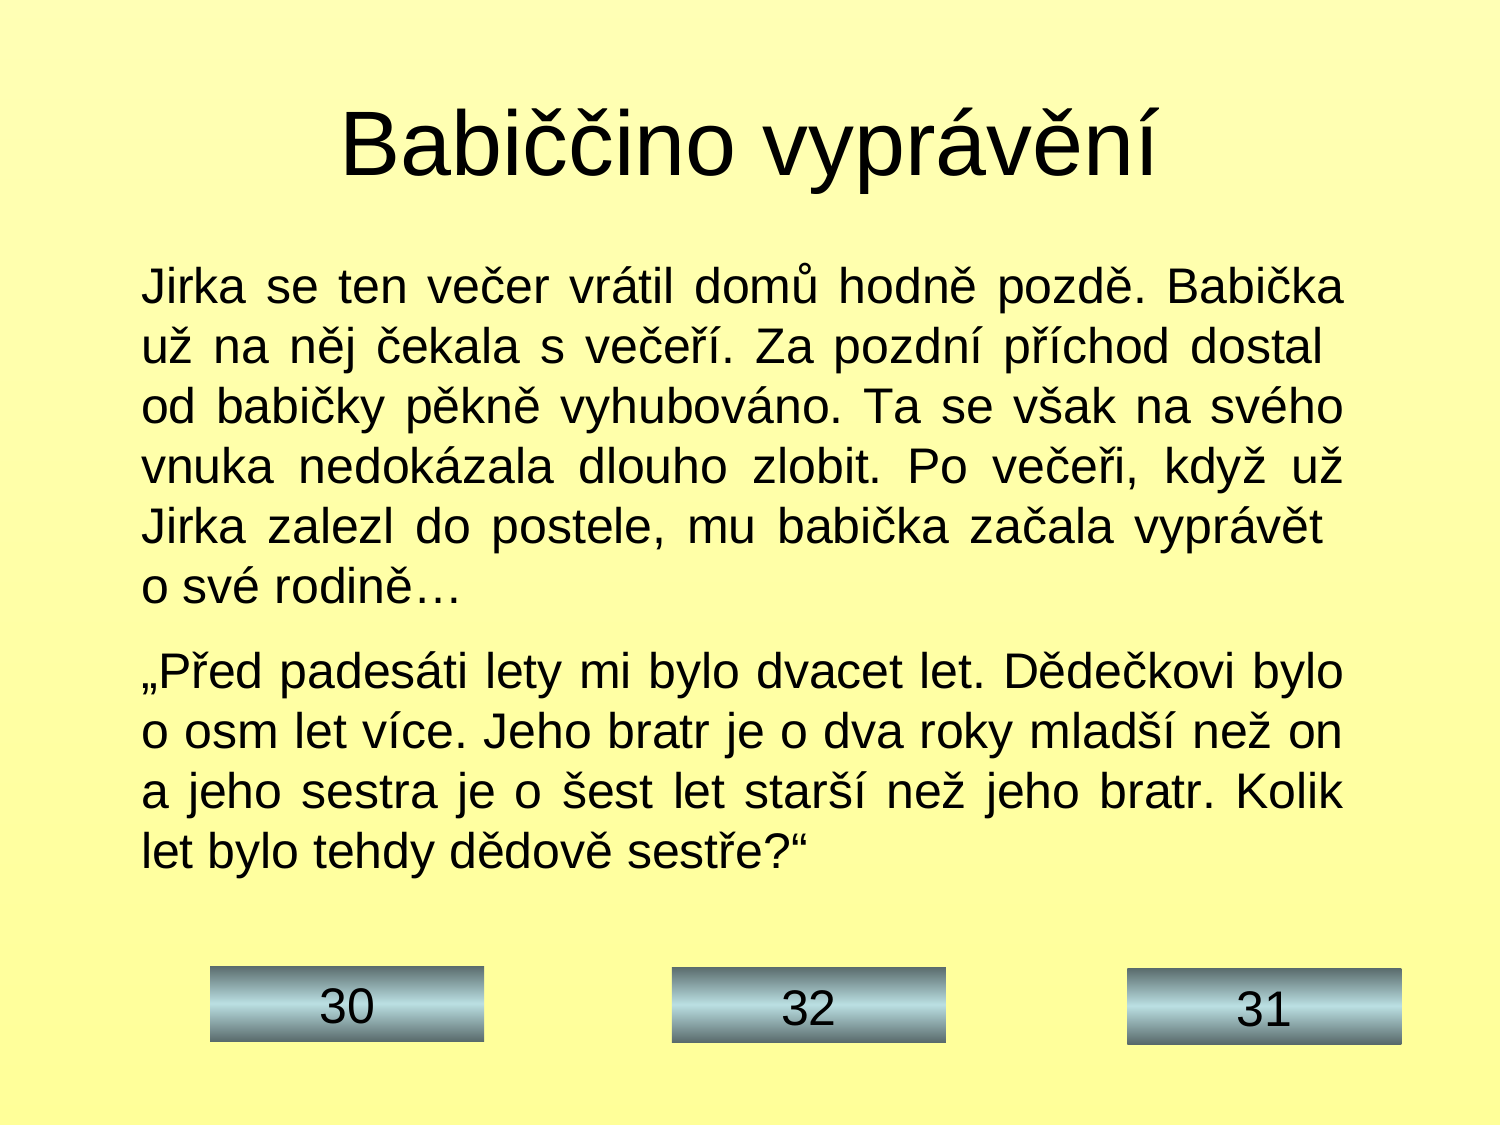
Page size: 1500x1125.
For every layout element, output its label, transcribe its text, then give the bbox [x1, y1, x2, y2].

text_box 32 [671, 967, 946, 1043]
text_box Jirka se ten večer vrátil domů hodně pozdě. Babička už na něj čekala s večeří. Za pozdní příchod dostal od babičky pěkně vyhubováno. Ta se však na svého vnuka nedokázala dlouho zlobit. Po večeři, když už Jirka zalezl do postele, mu babička začala vyprávět o své rodině… „Před padesáti lety mi bylo dvacet let. Dědečkovi bylo o osm let více. Jeho bratr je o dva roky mladší než on a jeho sestra je o šest let starší než jeho bratr. Kolik let bylo tehdy dědově sestře?“ [126, 245, 1360, 887]
title Babiččino vyprávění [75, 45, 1426, 233]
text_box 31 [1127, 968, 1402, 1045]
text_box 30 [210, 966, 485, 1042]
